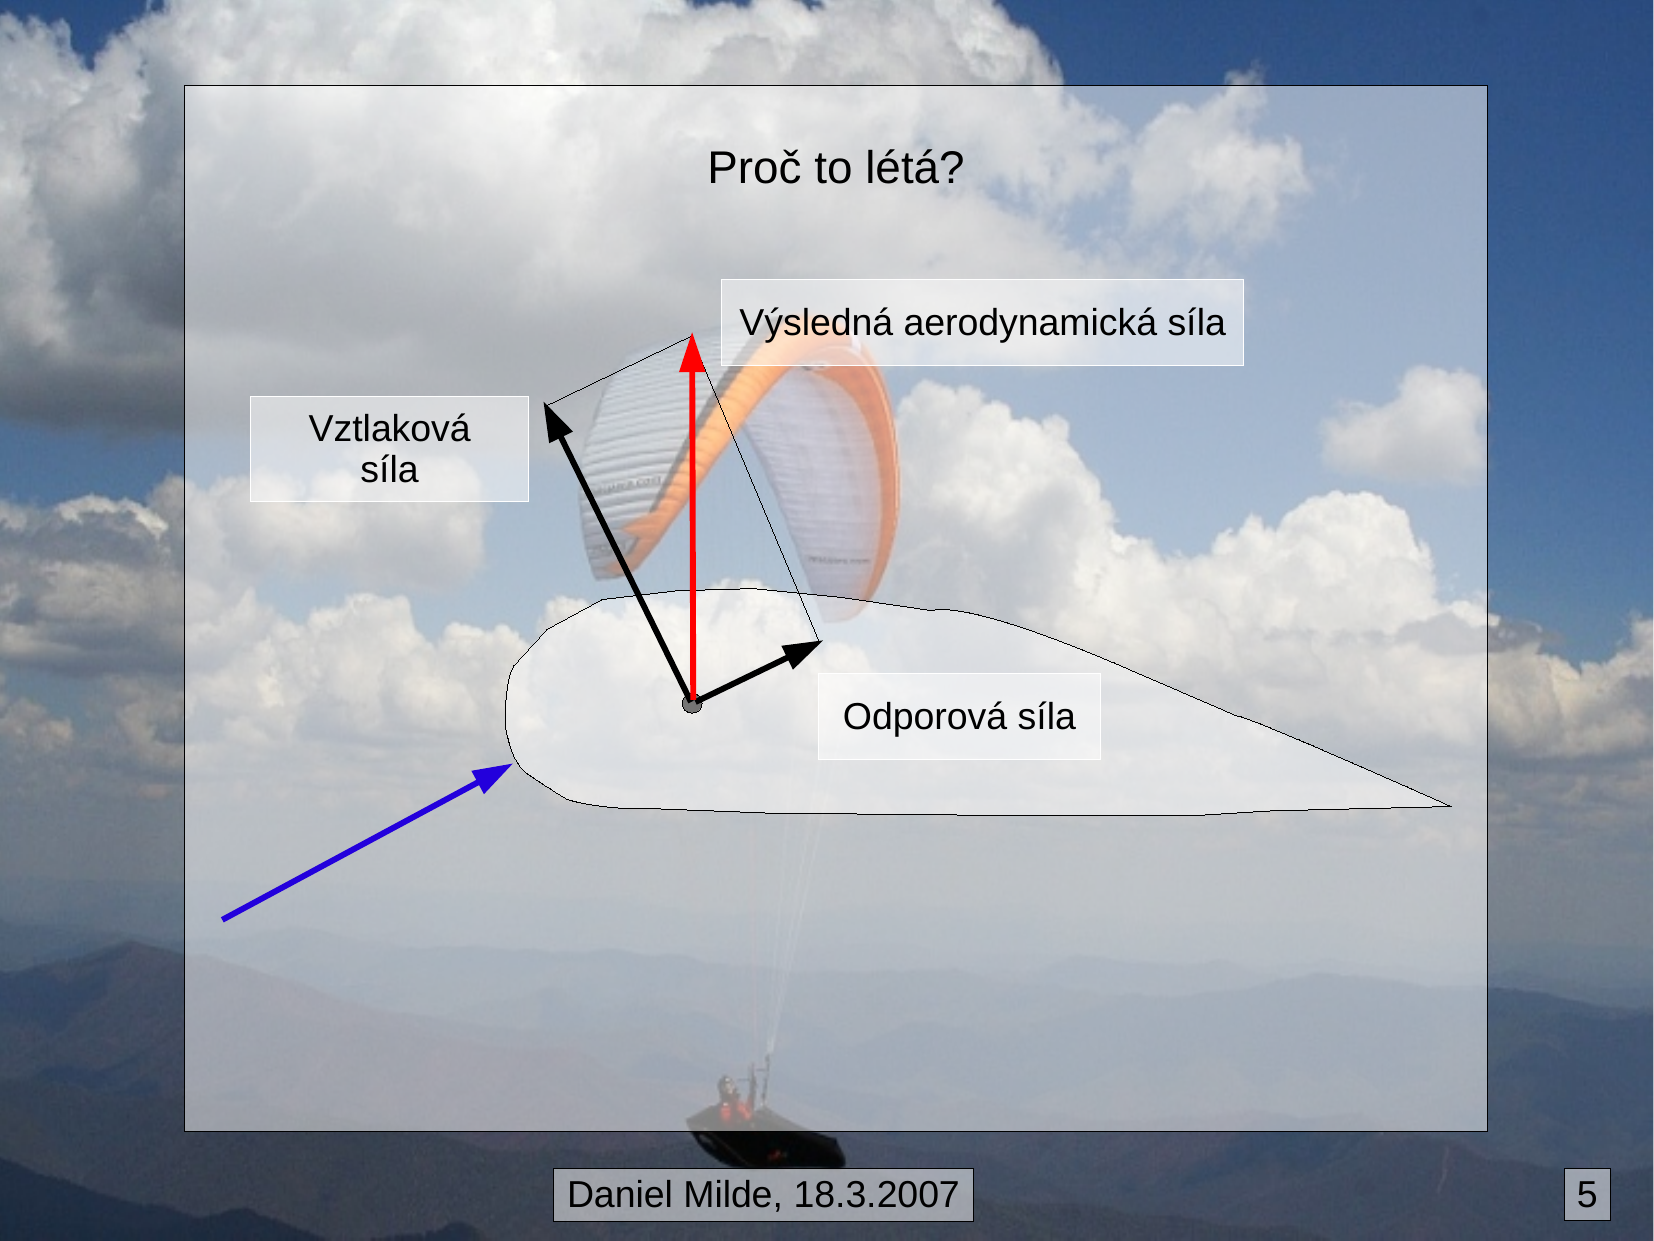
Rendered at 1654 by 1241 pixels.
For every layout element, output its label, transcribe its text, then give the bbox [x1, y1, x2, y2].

text_box Odporová síla [818, 673, 1101, 760]
text_box 5 [1564, 1168, 1611, 1221]
text_box Vztlaková síla [250, 396, 529, 502]
text_box [642, 590, 690, 691]
text_box [505, 588, 1452, 816]
text_box Daniel Milde, 18.3.2007 [553, 1168, 974, 1222]
text_box Proč to létá? [184, 85, 1488, 1132]
text_box Výsledná aerodynamická síla [721, 279, 1244, 366]
picture [0, 0, 1654, 1241]
